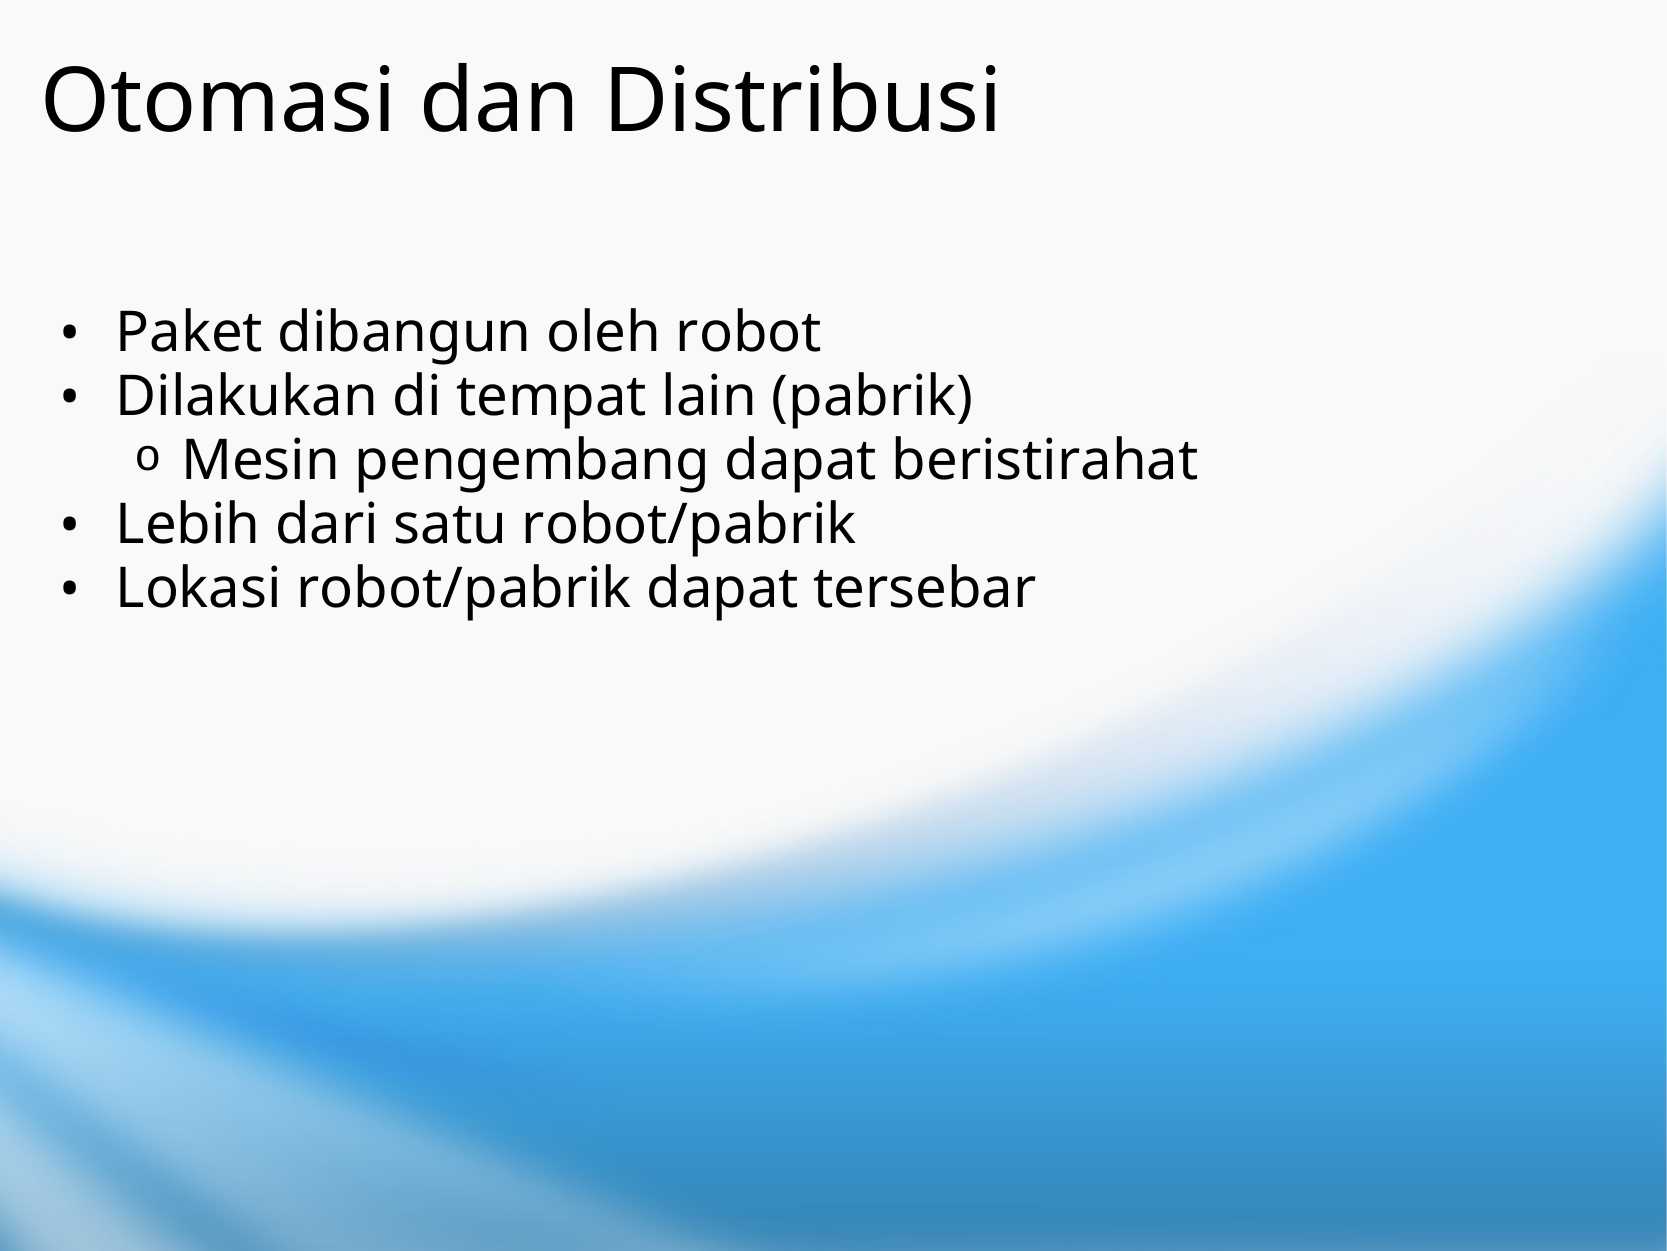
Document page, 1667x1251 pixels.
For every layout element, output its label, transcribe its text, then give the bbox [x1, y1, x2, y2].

list Paket dibangun oleh robot Dilakukan di tempat lain (pabrik) Mesin pengembang dapat beristirahat Lebih dari satu robot/pabrik Lokasi robot/pabrik dapat tersebar [40, 300, 1627, 1201]
title Otomasi dan Distribusi [40, 50, 1627, 201]
picture [0, 0, 1667, 1251]
